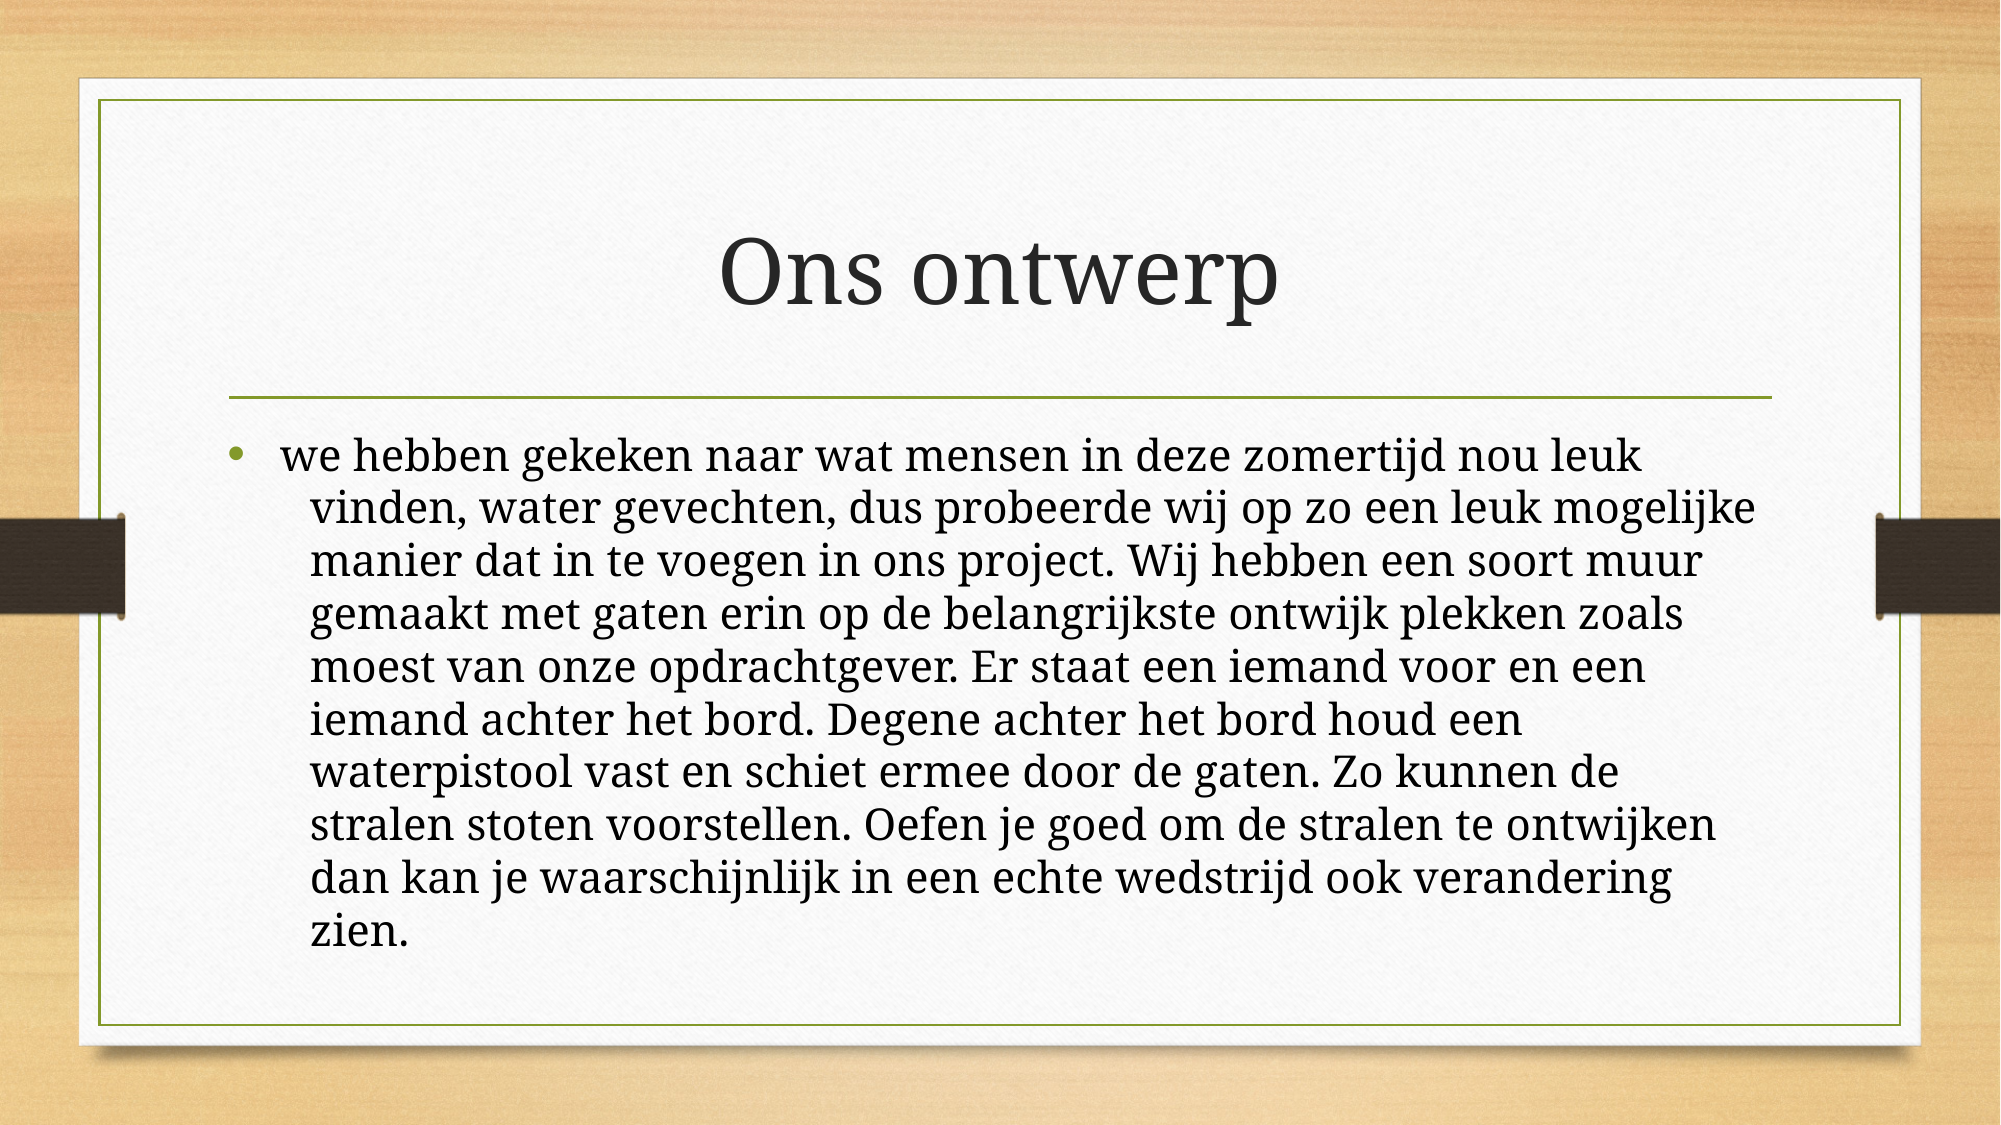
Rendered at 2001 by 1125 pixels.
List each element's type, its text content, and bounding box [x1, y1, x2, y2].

list we hebben gekeken naar wat mensen in deze zomertijd nou leuk vinden, water gevechten, dus probeerde wij op zo een leuk mogelijke manier dat in te voegen in ons project. Wij hebben een soort muur gemaakt met gaten erin op de belangrijkste ontwijk plekken zoals moest van onze opdrachtgever. Er staat een iemand voor en een iemand achter het bord. Degene achter het bord houd een waterpistool vast en schiet ermee door de gaten. Zo kunnen de stralen stoten voorstellen. Oefen je goed om de stralen te ontwijken dan kan je waarschijnlijk in een echte wedstrijd ook verandering zien. [212, 419, 1788, 964]
title Ons ontwerp [212, 161, 1788, 376]
